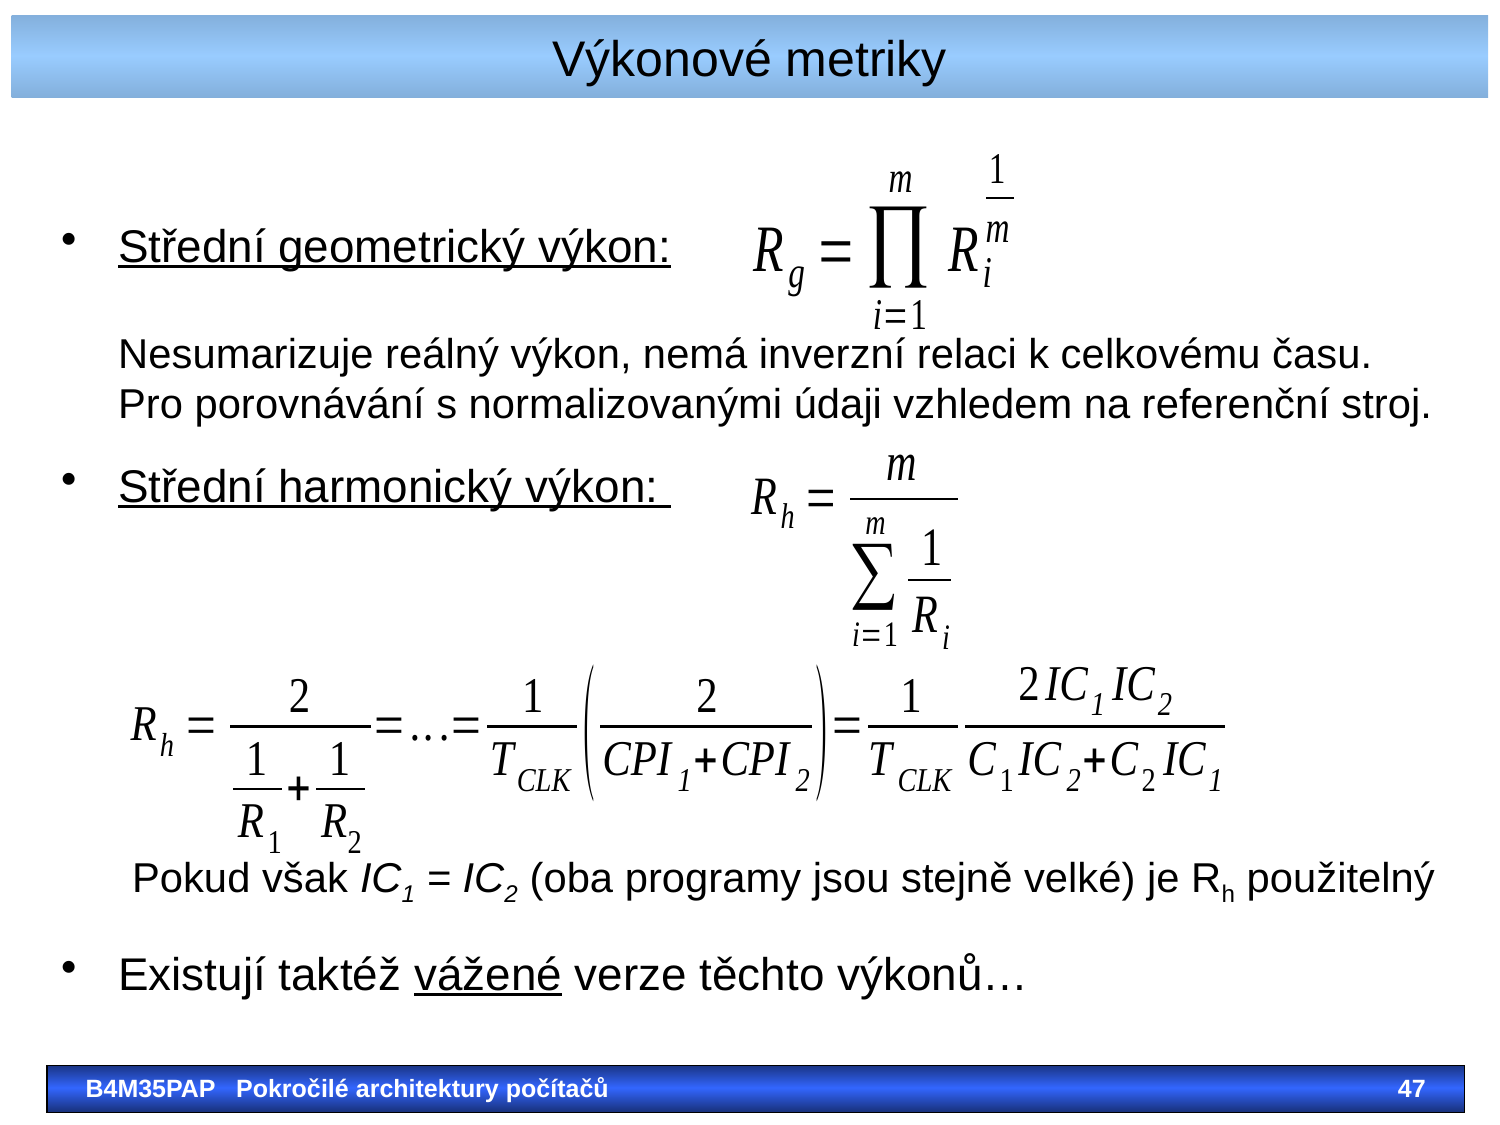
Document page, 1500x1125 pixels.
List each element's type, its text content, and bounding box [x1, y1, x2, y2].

list Střední geometrický výkon: Nesumarizuje reálný výkon, nemá inverzní relaci k celkovému času. Pro porovnávání s normalizovanými údaji vzhledem na referenční stroj. Střední harmonický výkon: Pokud však IC1 = IC2 (oba programy jsou stejně velké) je Rh použitelný Existují taktéž vážené verze těchto výkonů… [46, 172, 1465, 1000]
chart [738, 146, 1032, 340]
footer B4M35PAP Pokročilé architektury počítačů [70, 1065, 1429, 1113]
title Výkonové metriky [11, 15, 1489, 98]
slide_number <number> [1346, 1065, 1441, 1112]
chart [117, 433, 1243, 860]
